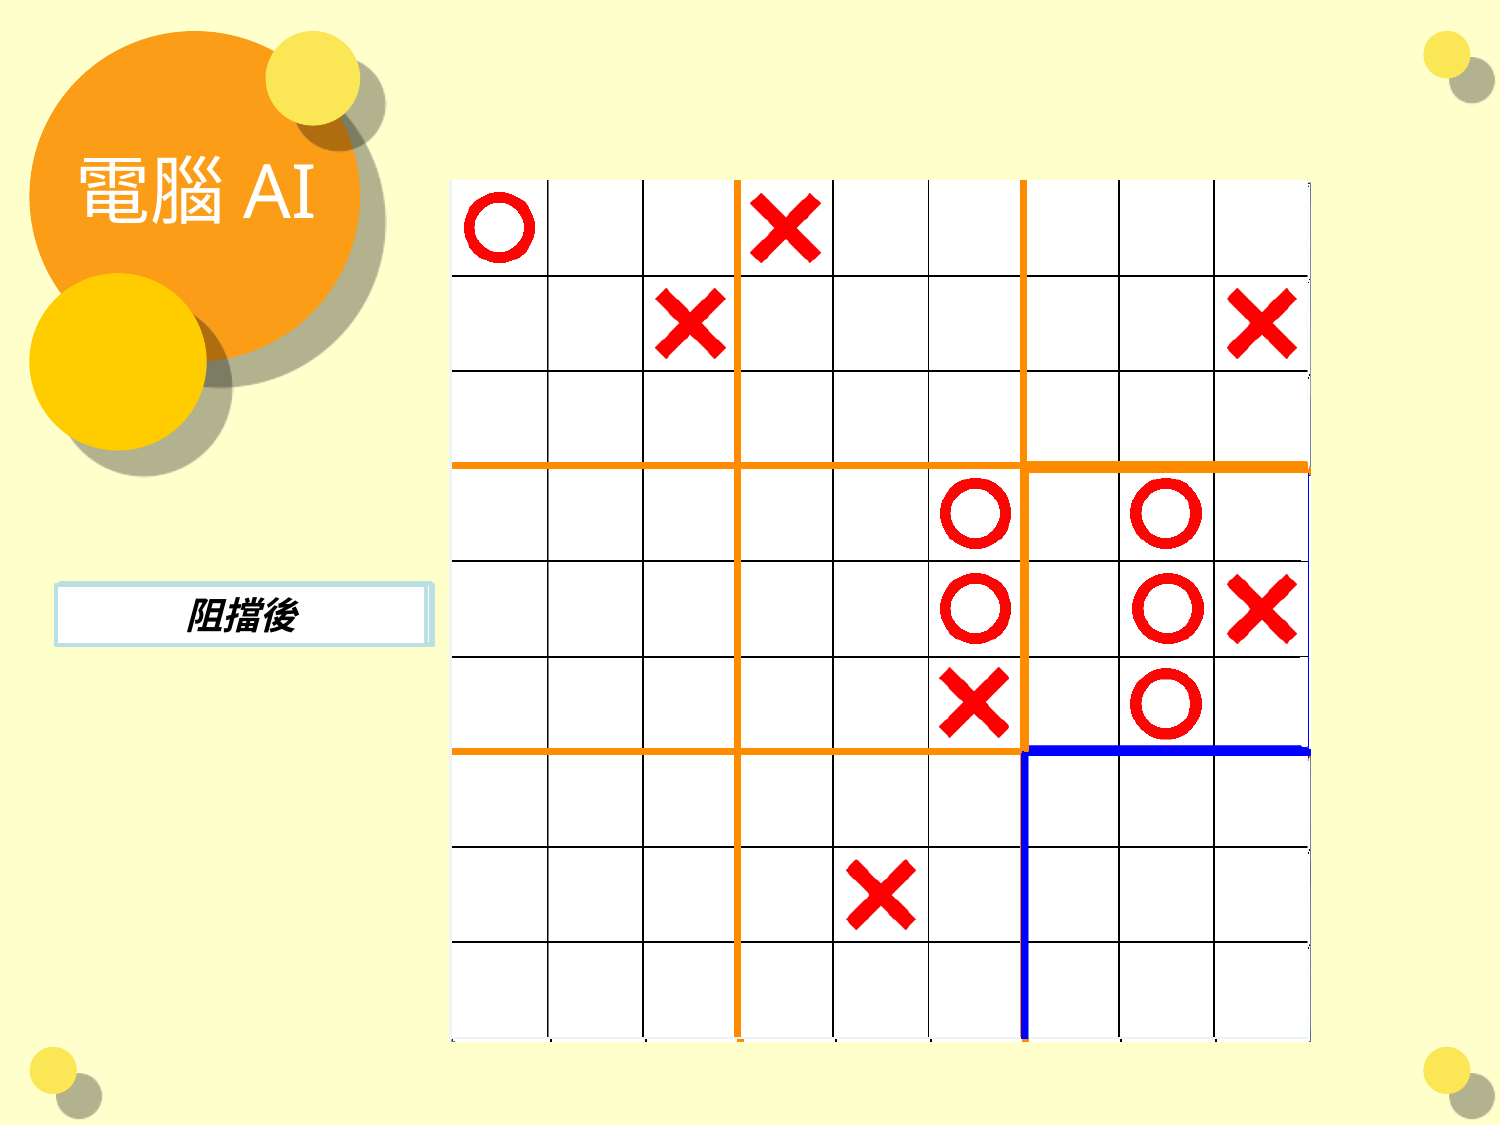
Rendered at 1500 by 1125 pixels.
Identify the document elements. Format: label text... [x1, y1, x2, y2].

text_box 電腦AI [66, 134, 327, 242]
text_box [1423, 30, 1471, 79]
picture [449, 180, 1311, 1042]
text_box 阻擋後 [55, 584, 427, 646]
text_box [1423, 1046, 1471, 1094]
text_box [29, 1046, 77, 1094]
text_box [29, 30, 361, 451]
